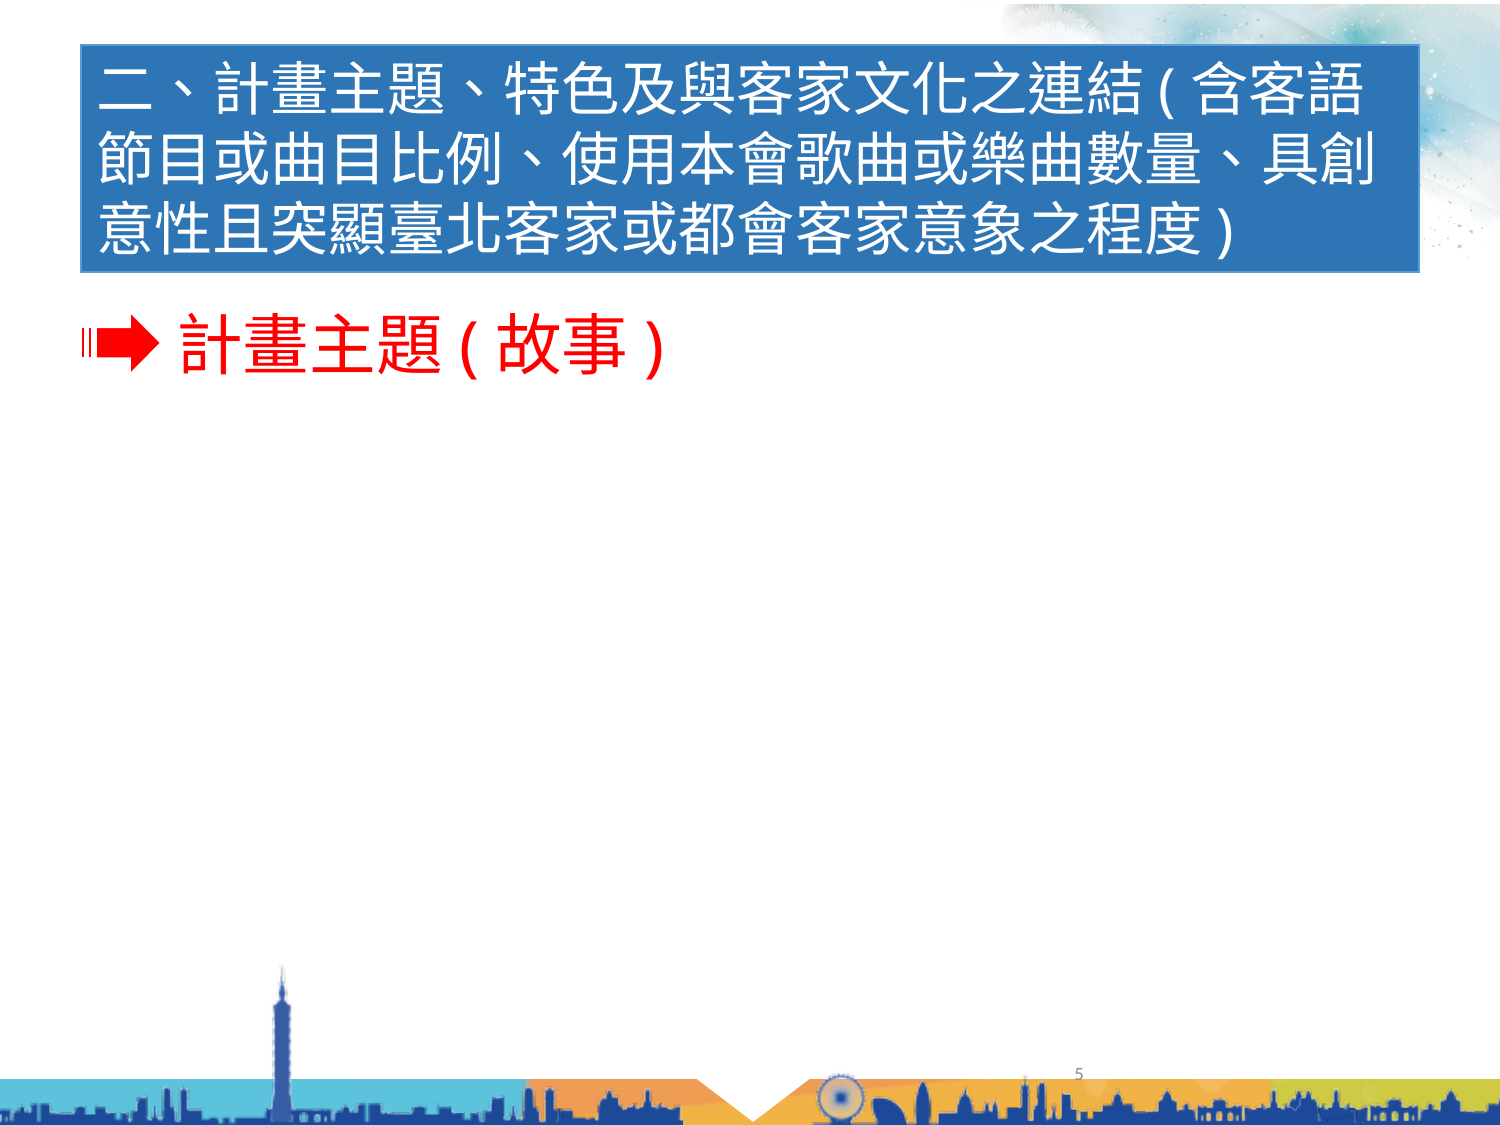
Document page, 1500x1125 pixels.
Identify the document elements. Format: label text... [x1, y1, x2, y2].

text_box 計畫主題(故事) [161, 295, 1445, 390]
text_box [88, 327, 93, 359]
text_box [1059, 1042, 1397, 1103]
text_box 二、計畫主題、特色及與客家文化之連結(含客語節目或曲目比例、使用本會歌曲或樂曲數量、具創意性且突顯臺北客家或都會客家意象之程度) [80, 45, 1419, 273]
text_box [95, 311, 162, 375]
text_box [80, 327, 85, 359]
